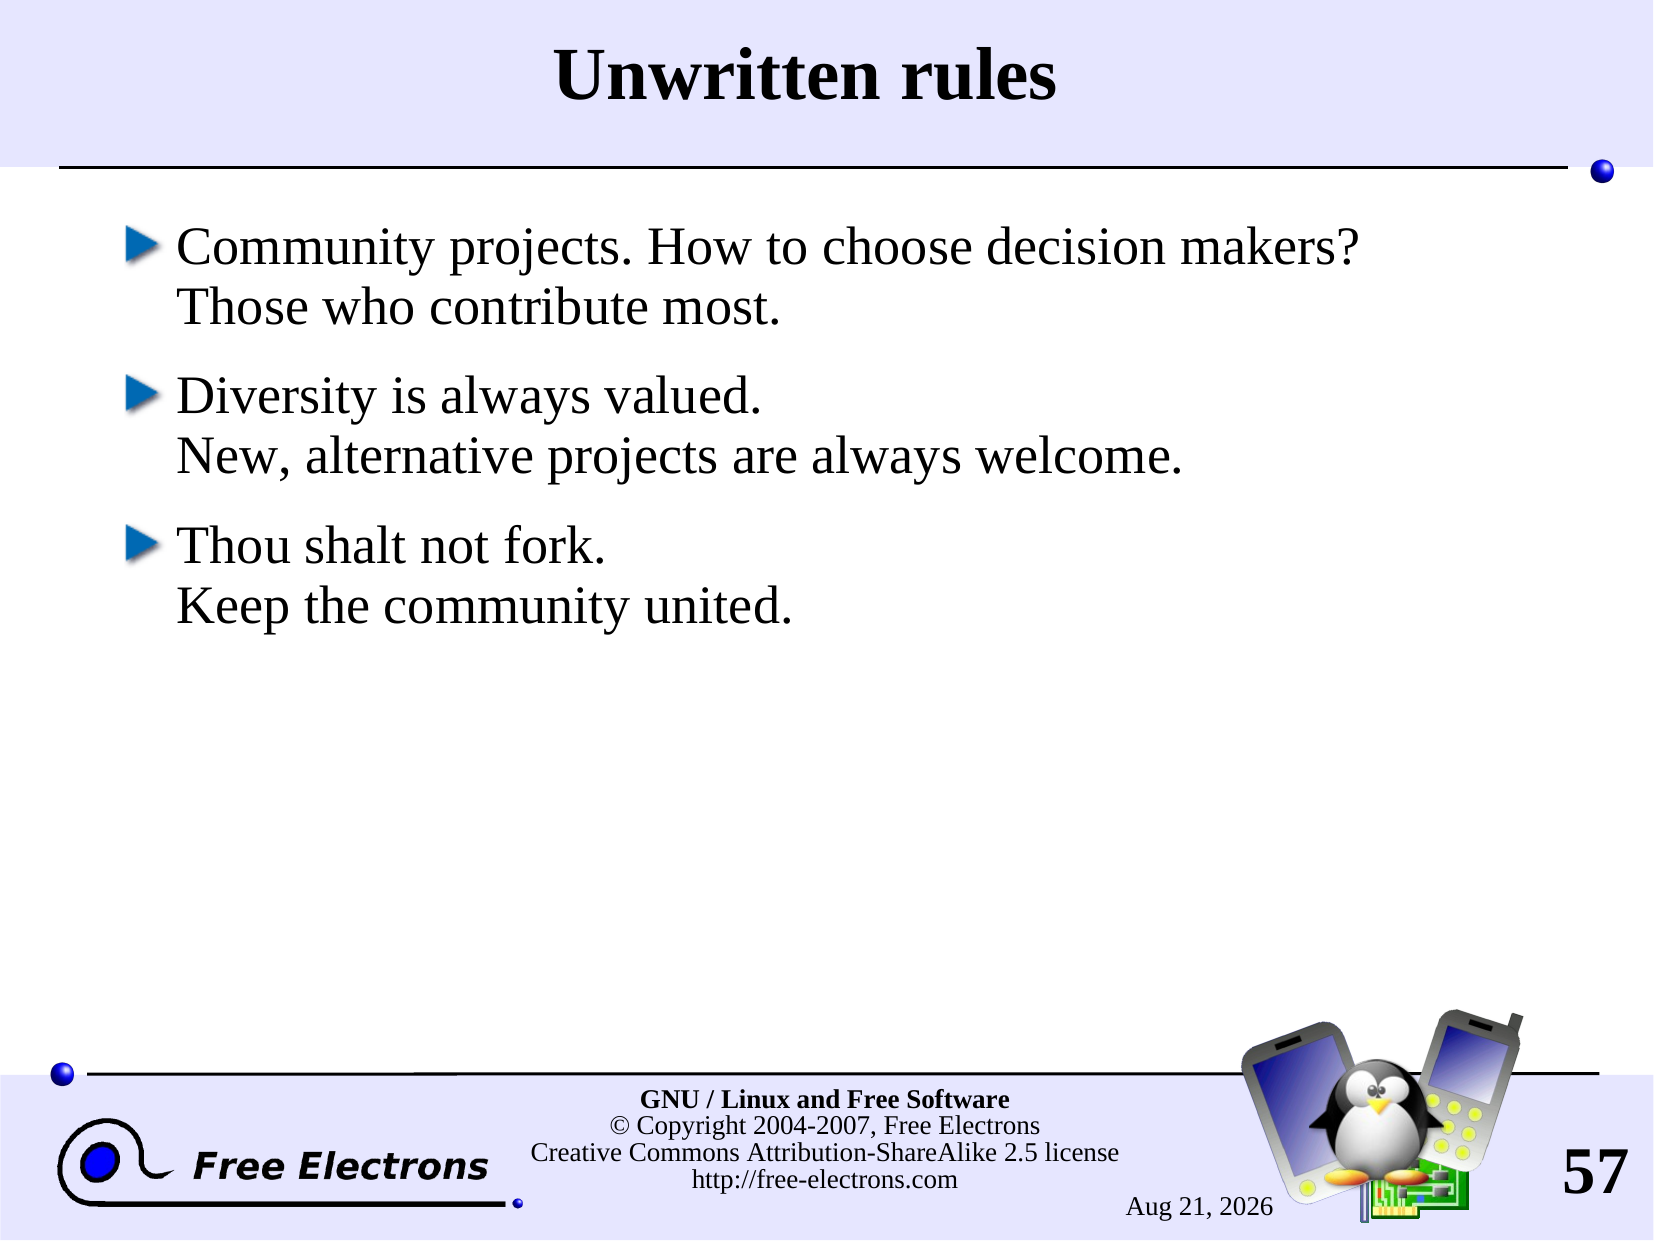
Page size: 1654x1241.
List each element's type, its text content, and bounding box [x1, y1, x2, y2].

list Community projects. How to choose decision makers? Those who contribute most. Diversity is always valued. New, alternative projects are always welcome. Thou shalt not fork. Keep the community united. [105, 216, 1518, 1066]
title Unwritten rules [60, 25, 1551, 124]
picture [50, 1107, 527, 1216]
picture [1231, 1007, 1538, 1241]
